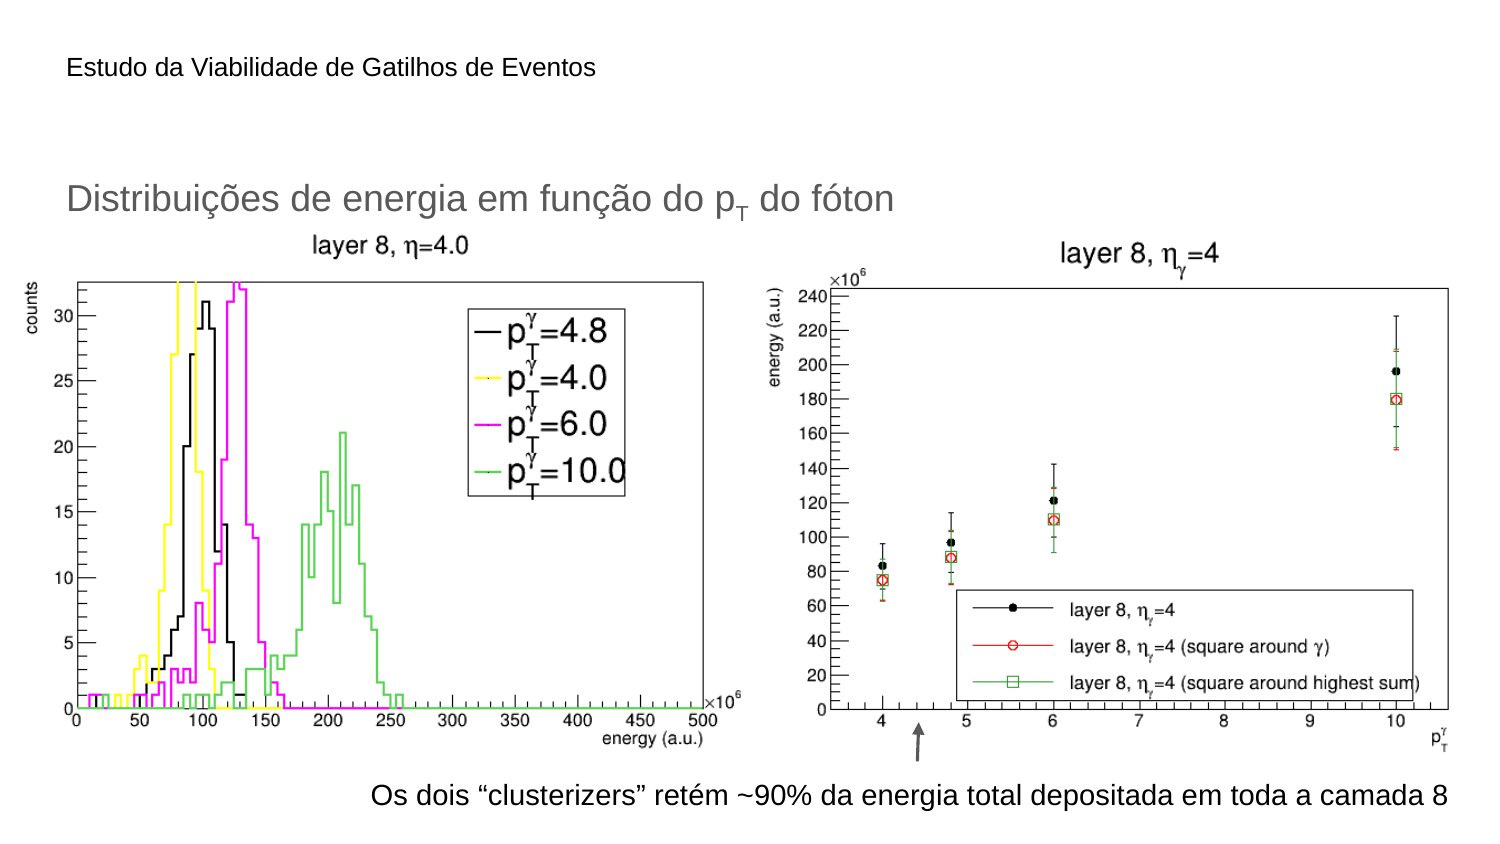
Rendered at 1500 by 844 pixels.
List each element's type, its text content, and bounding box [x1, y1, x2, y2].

picture [0, 229, 1500, 762]
list Distribuições de energia em função do pT do fóton [51, 151, 1449, 236]
title Estudo da Viabilidade de Gatilhos de Eventos [51, 35, 1449, 130]
text_box Os dois “clusterizers” retém ~90% da energia total depositada em toda a camada 8 [355, 761, 1479, 827]
